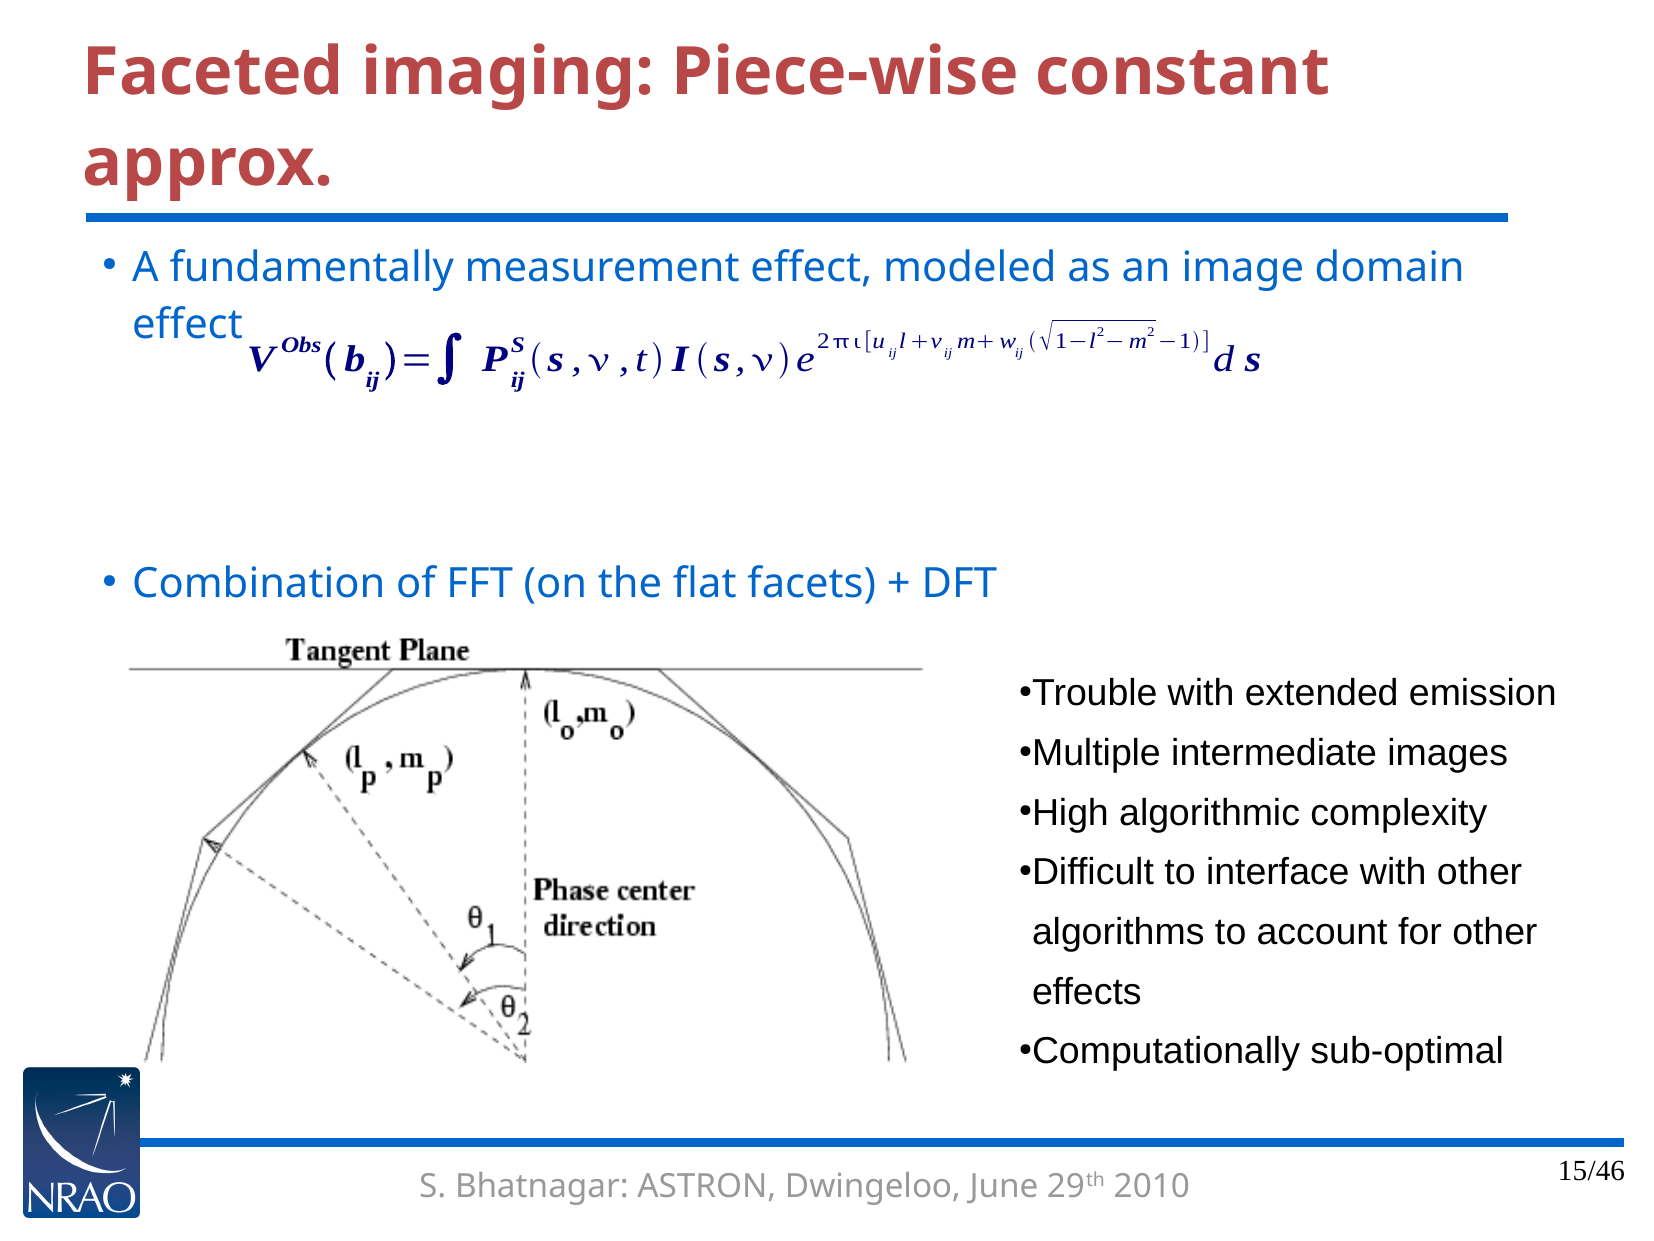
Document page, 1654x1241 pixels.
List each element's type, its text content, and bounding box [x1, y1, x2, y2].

list A fundamentally measurement effect, modeled as an image domain effect Combination of FFT (on the flat facets) + DFT [84, 236, 1573, 1222]
text_box Trouble with extended emission Multiple intermediate images High algorithmic complexity Difficult to interface with other algorithms to account for other effects Computationally sub-optimal [1004, 664, 1572, 1080]
picture [128, 635, 925, 1063]
picture [23, 1067, 84, 1218]
chart [236, 320, 1272, 395]
title Faceted imaging: Piece-wise constant approx. [82, 49, 1571, 180]
